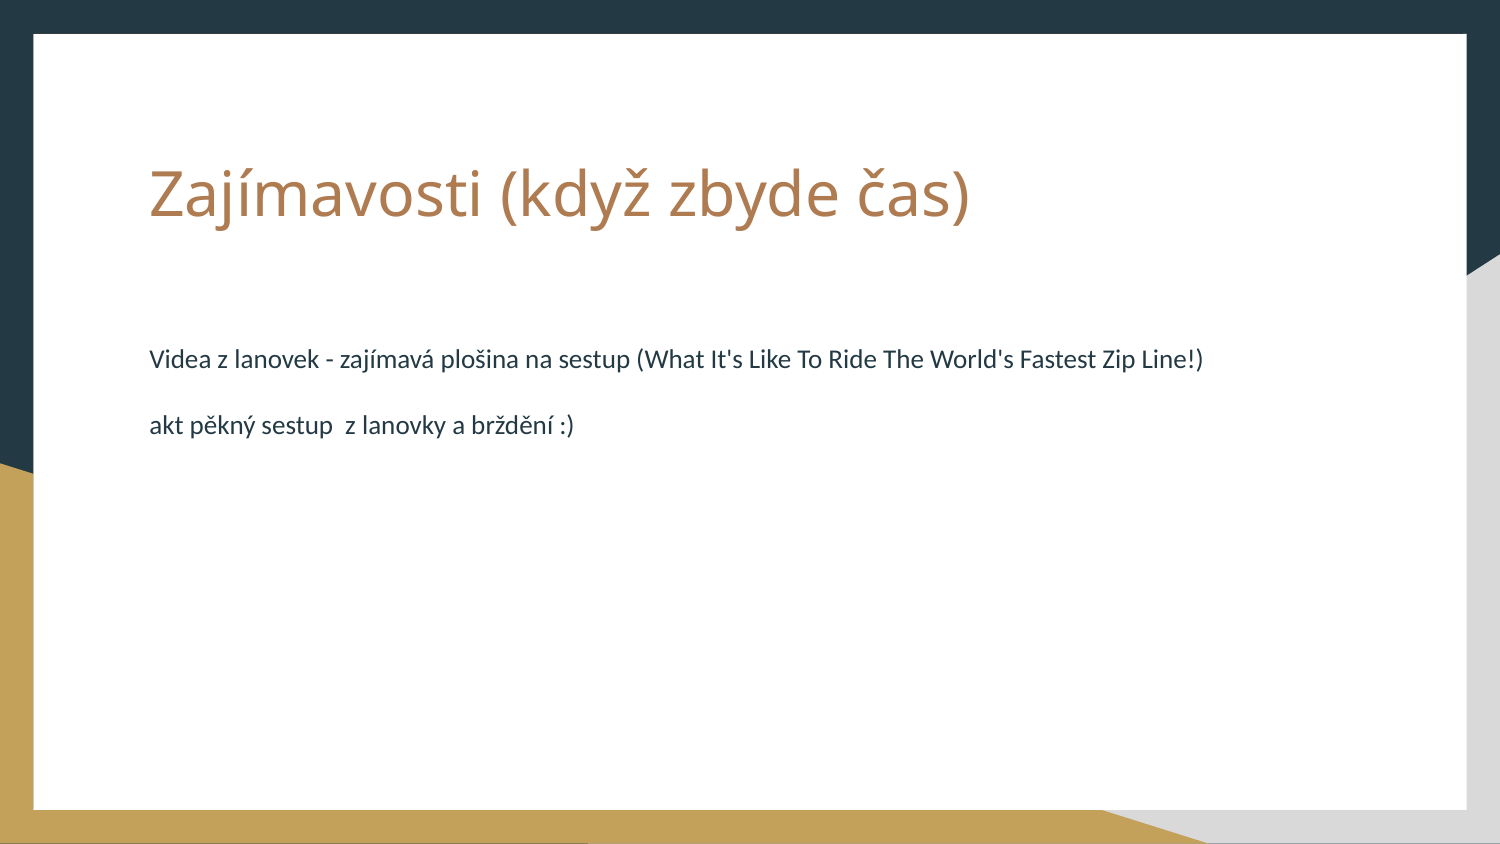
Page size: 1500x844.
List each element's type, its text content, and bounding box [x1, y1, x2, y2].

title Zajímavosti (když zbyde čas) [134, 138, 1366, 296]
list Videa z lanovek - zajímavá plošina na sestup (What It's Like To Ride The World's Fastest Zip Line!) akt pěkný sestup z lanovky a brždění :) [134, 326, 1366, 729]
